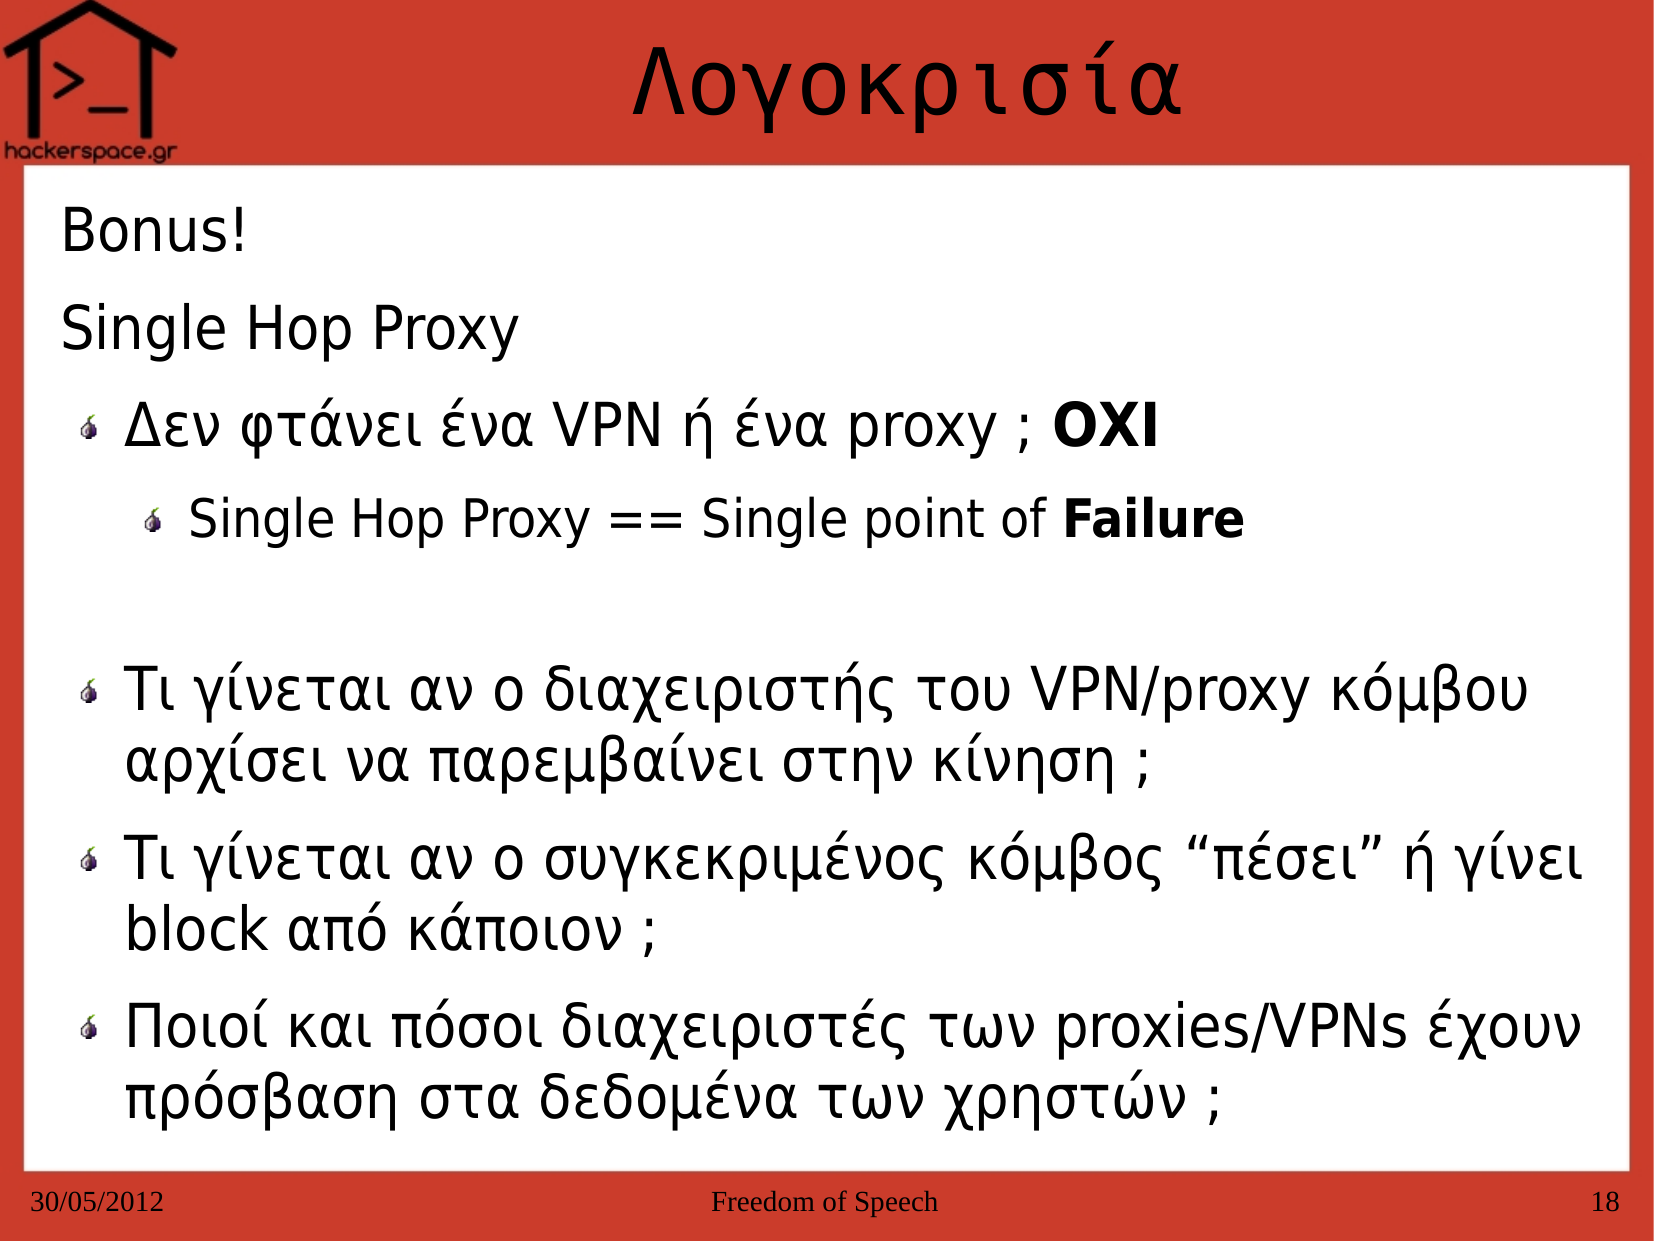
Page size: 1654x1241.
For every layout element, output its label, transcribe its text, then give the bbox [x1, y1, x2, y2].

title Λογοκρισία [195, 15, 1621, 151]
picture [0, 0, 1654, 1241]
list Bonus! Single Hop Proxy Δεν φτάνει ένα VPN ή ένα proxy ; ΟΧΙ Single Hop Proxy == Single point of Failure Τι γίνεται αν ο διαχειριστής του VPN/proxy κόμβου αρχίσει να παρεμβαίνει στην κίνηση ; Τι γίνεται αν ο συγκεκριμένος κόμβος “πέσει” ή γίνει block από κάποιον ; Ποιοί και πόσοι διαχειριστές των proxies/VPNs έχουν πρόσβαση στα δεδομένα των χρηστών ; [60, 195, 1591, 1141]
